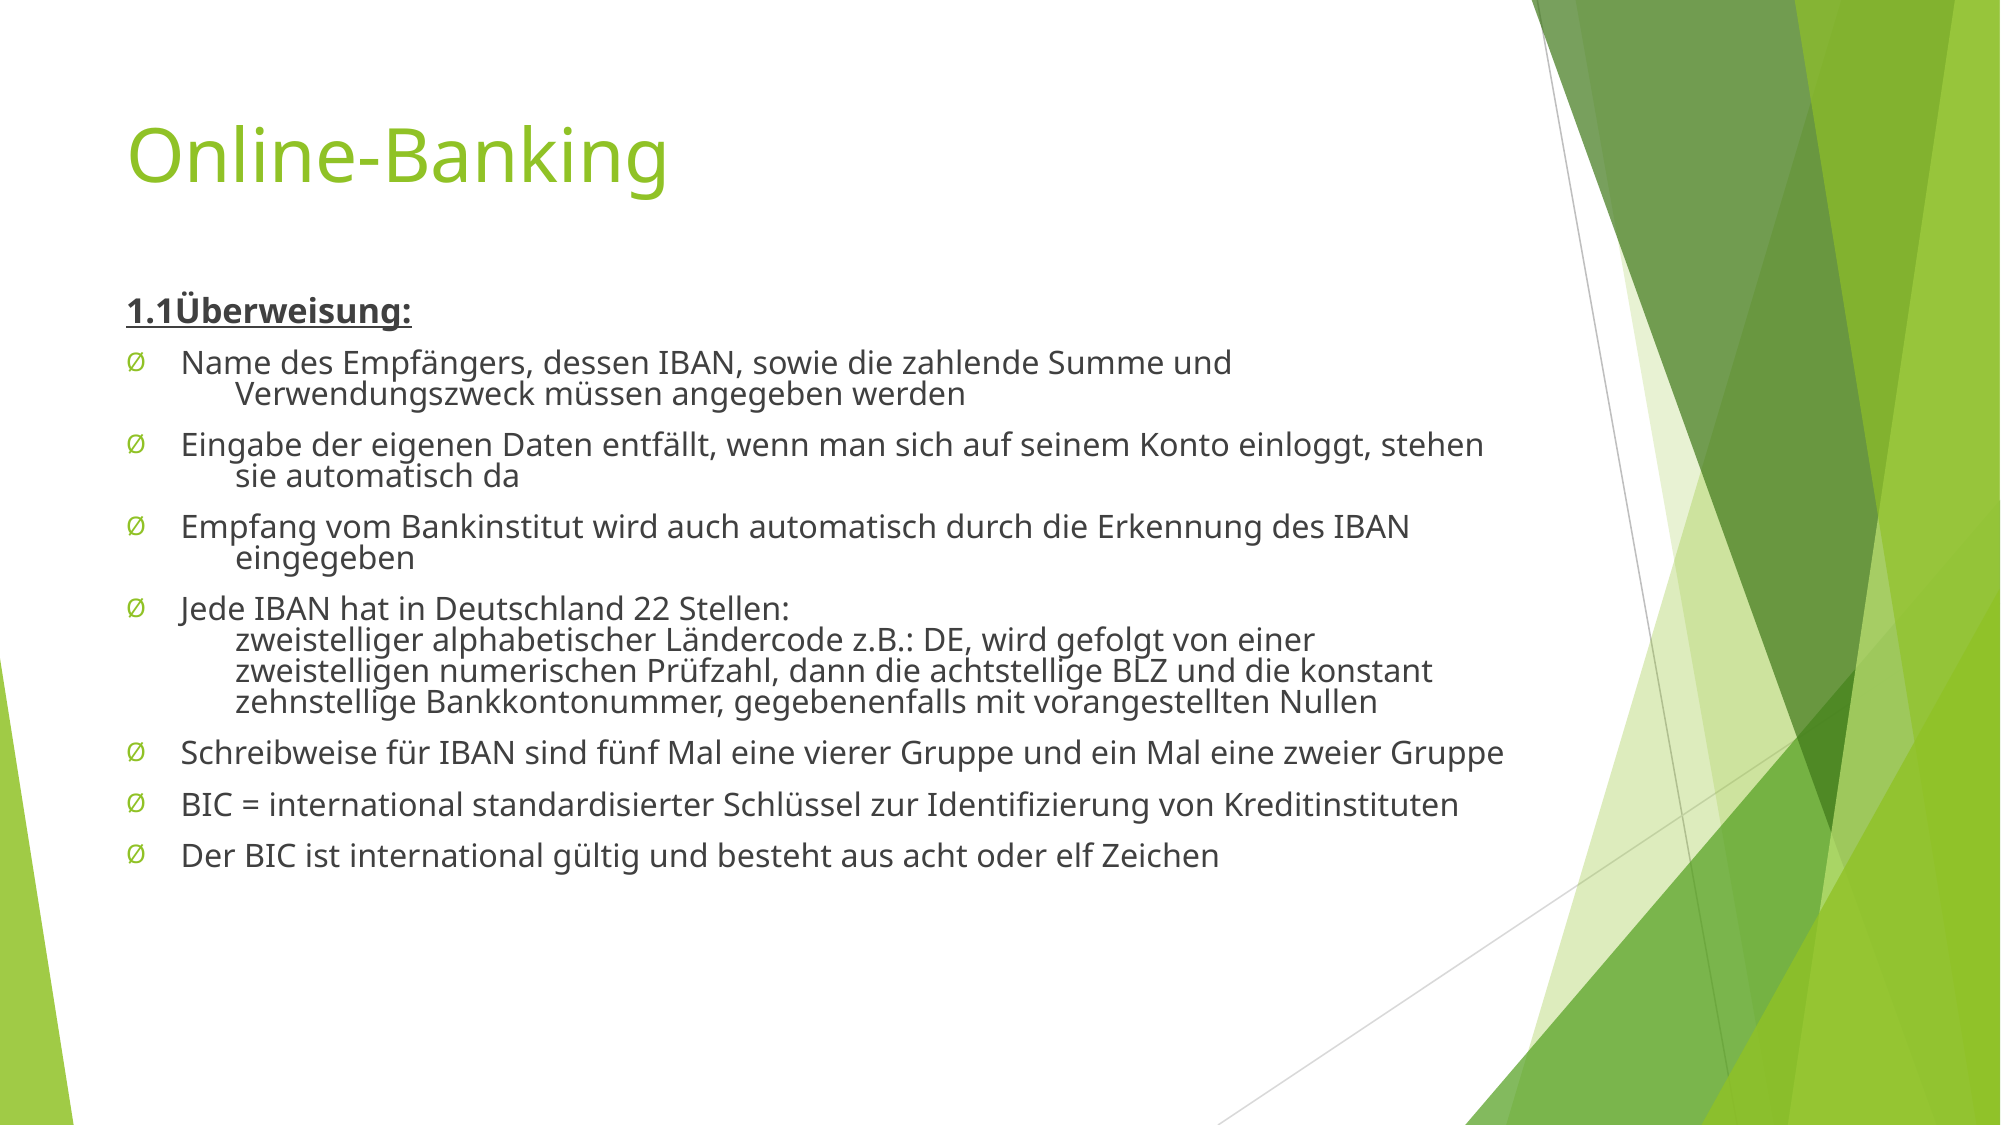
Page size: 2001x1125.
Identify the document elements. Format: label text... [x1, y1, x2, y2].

title Online-Banking [111, 99, 1522, 268]
list 1.1Überweisung: Name des Empfängers, dessen IBAN, sowie die zahlende Summe und Verwendungszweck müssen angegeben werden Eingabe der eigenen Daten entfällt, wenn man sich auf seinem Konto einloggt, stehen sie automatisch da Empfang vom Bankinstitut wird auch automatisch durch die Erkennung des IBAN eingegeben Jede IBAN hat in Deutschland 22 Stellen: zweistelliger alphabetischer Ländercode z.B.: DE, wird gefolgt von einer zweistelligen numerischen Prüfzahl, dann die achtstellige BLZ und die konstant zehnstellige Bankkontonummer, gegebenenfalls mit vorangestellten Nullen Schreibweise für IBAN sind fünf Mal eine vierer Gruppe und ein Mal eine zweier Gruppe BIC = international standardisierter Schlüssel zur Identifizierung von Kreditinstituten Der BIC ist international gültig und besteht aus acht oder elf Zeichen [111, 289, 1522, 911]
